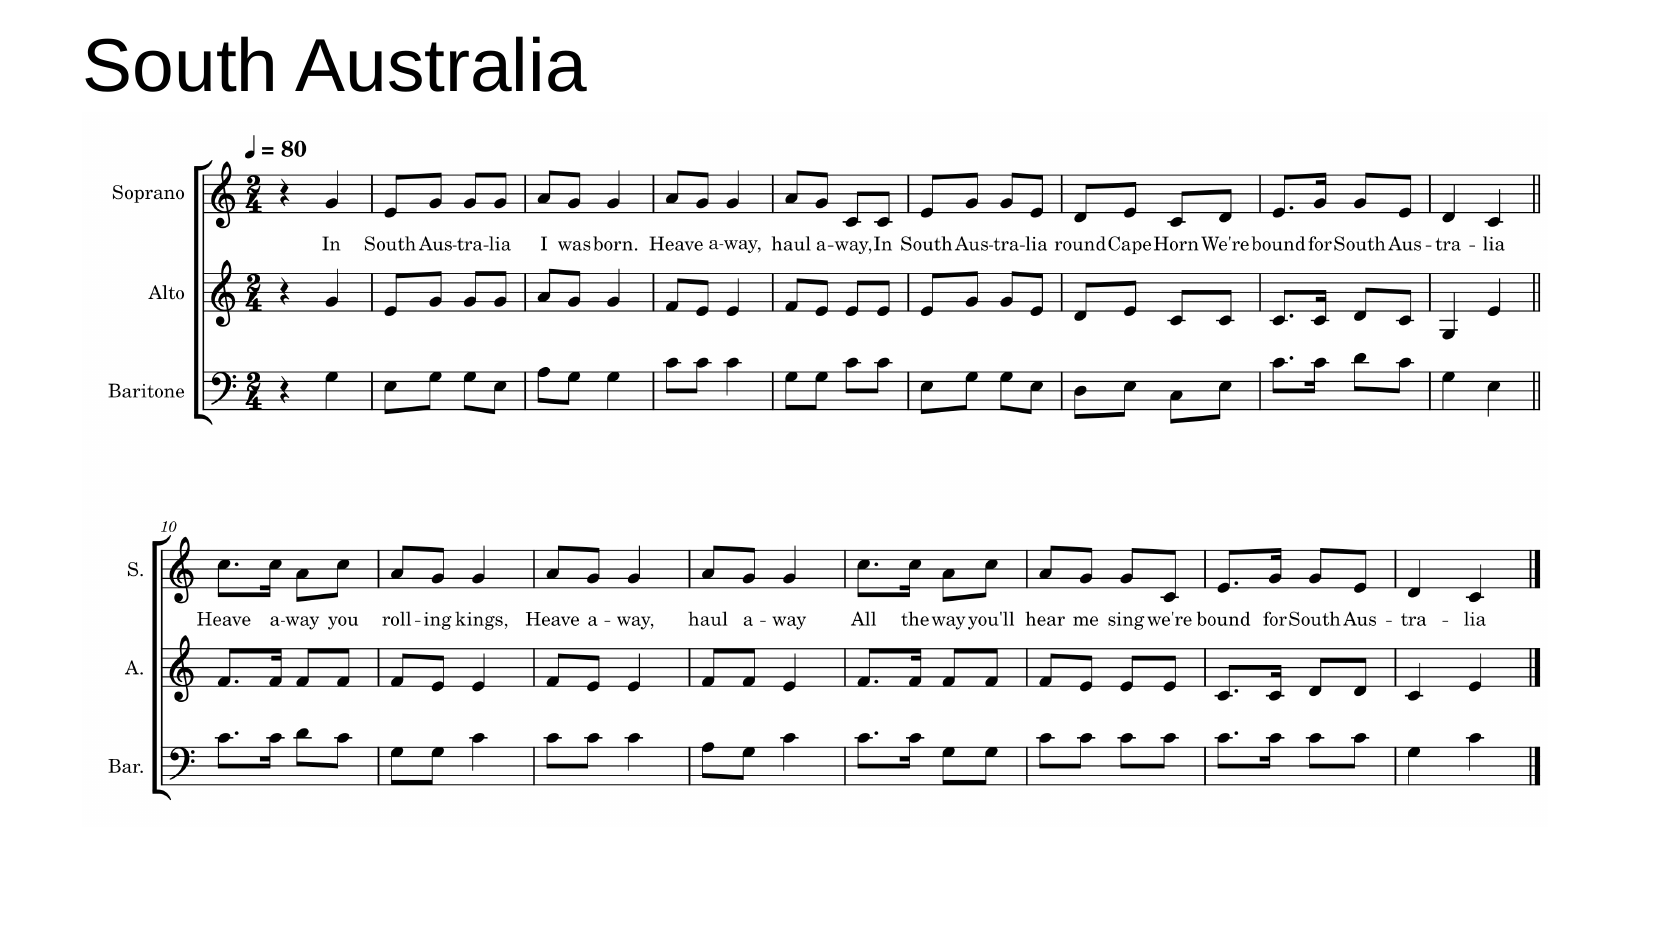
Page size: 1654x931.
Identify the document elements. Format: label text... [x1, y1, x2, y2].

title South Australia [82, 23, 1571, 108]
picture [82, 112, 1548, 827]
